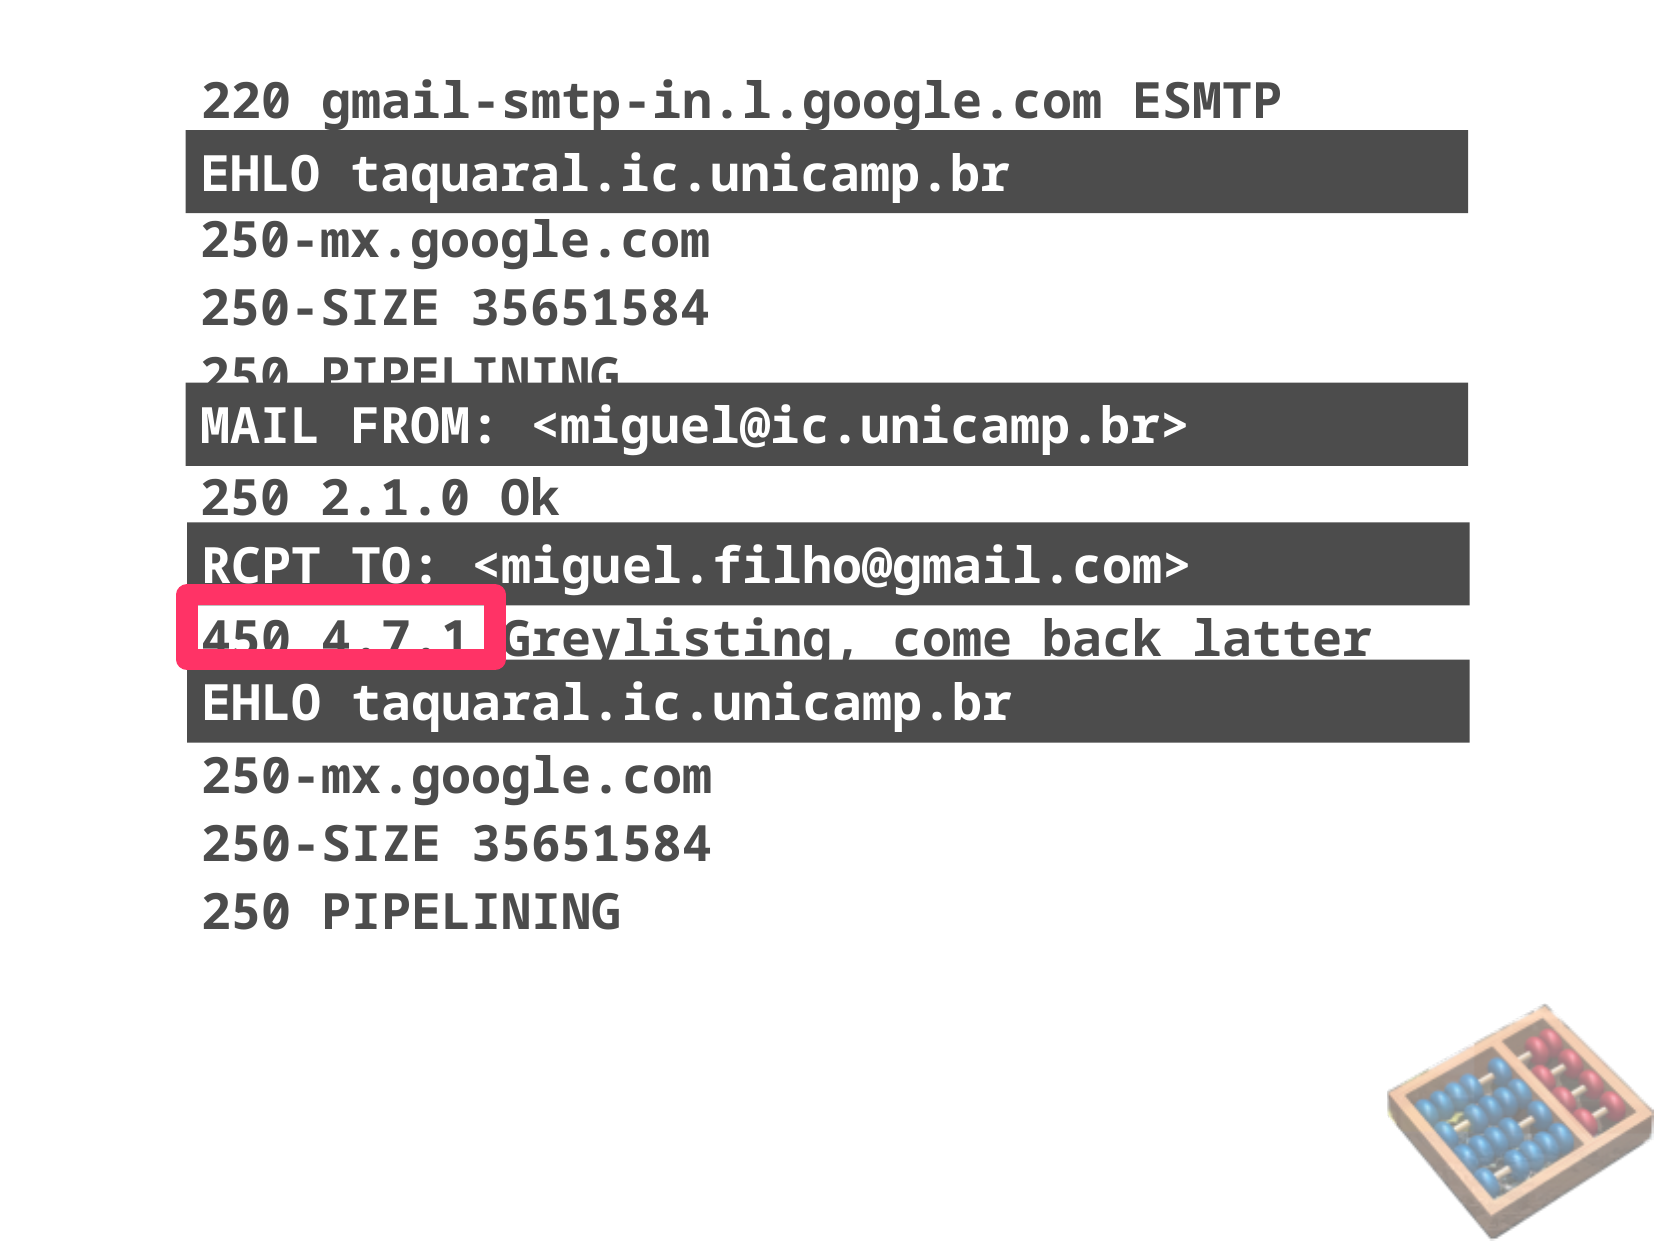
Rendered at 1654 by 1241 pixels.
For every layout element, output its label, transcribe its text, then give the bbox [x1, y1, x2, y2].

text_box 450 4.7.1 Greylisting, come back latter [506, 595, 1470, 659]
text_box 250 2.1.0 Ok [185, 454, 1469, 529]
text_box 250-mx.google.com 250-SIZE 35651584 250 PIPELINING [187, 732, 1470, 925]
text_box MAIL FROM: <miguel@ic.unicamp.br> [185, 382, 1469, 454]
text_box EHLO taquaral.ic.unicamp.br [187, 659, 1470, 732]
text_box 450 4.7.1 Greylisting, come back latter [198, 605, 484, 649]
text_box EHLO taquaral.ic.unicamp.br [185, 130, 1469, 205]
text_box 250-mx.google.com 250-SIZE 35651584 250 PIPELINING [185, 214, 1469, 382]
text_box 220 gmail-smtp-in.l.google.com ESMTP [187, 57, 1470, 132]
text_box RCPT TO: <miguel.filho@gmail.com> [187, 522, 1470, 595]
